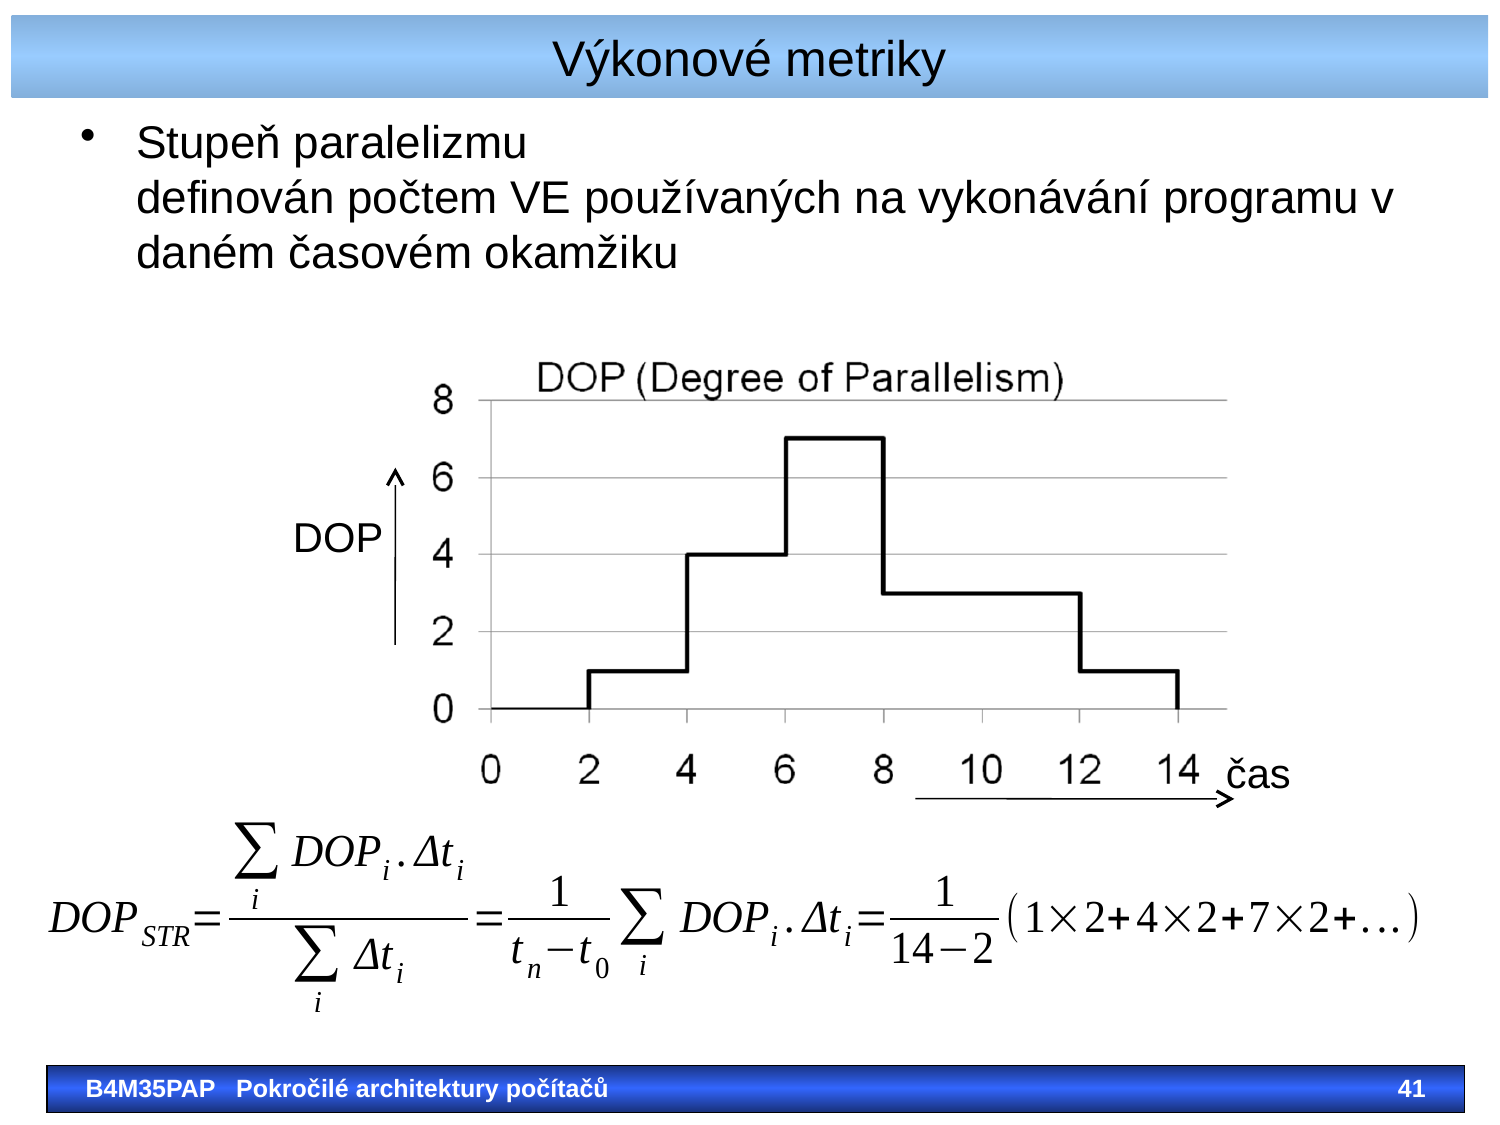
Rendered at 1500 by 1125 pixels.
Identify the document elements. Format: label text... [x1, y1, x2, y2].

footer B4M35PAP Pokročilé architektury počítačů [70, 1065, 1429, 1113]
text_box čas [1211, 739, 1307, 805]
text_box DOP [278, 503, 399, 569]
chart [35, 820, 1434, 1020]
slide_number <number> [1346, 1065, 1441, 1112]
title Výkonové metriky [11, 15, 1489, 98]
list Stupeň paralelizmu definován počtem VE používaných na vykonávání programu v daném časovém okamžiku [64, 105, 1436, 1043]
